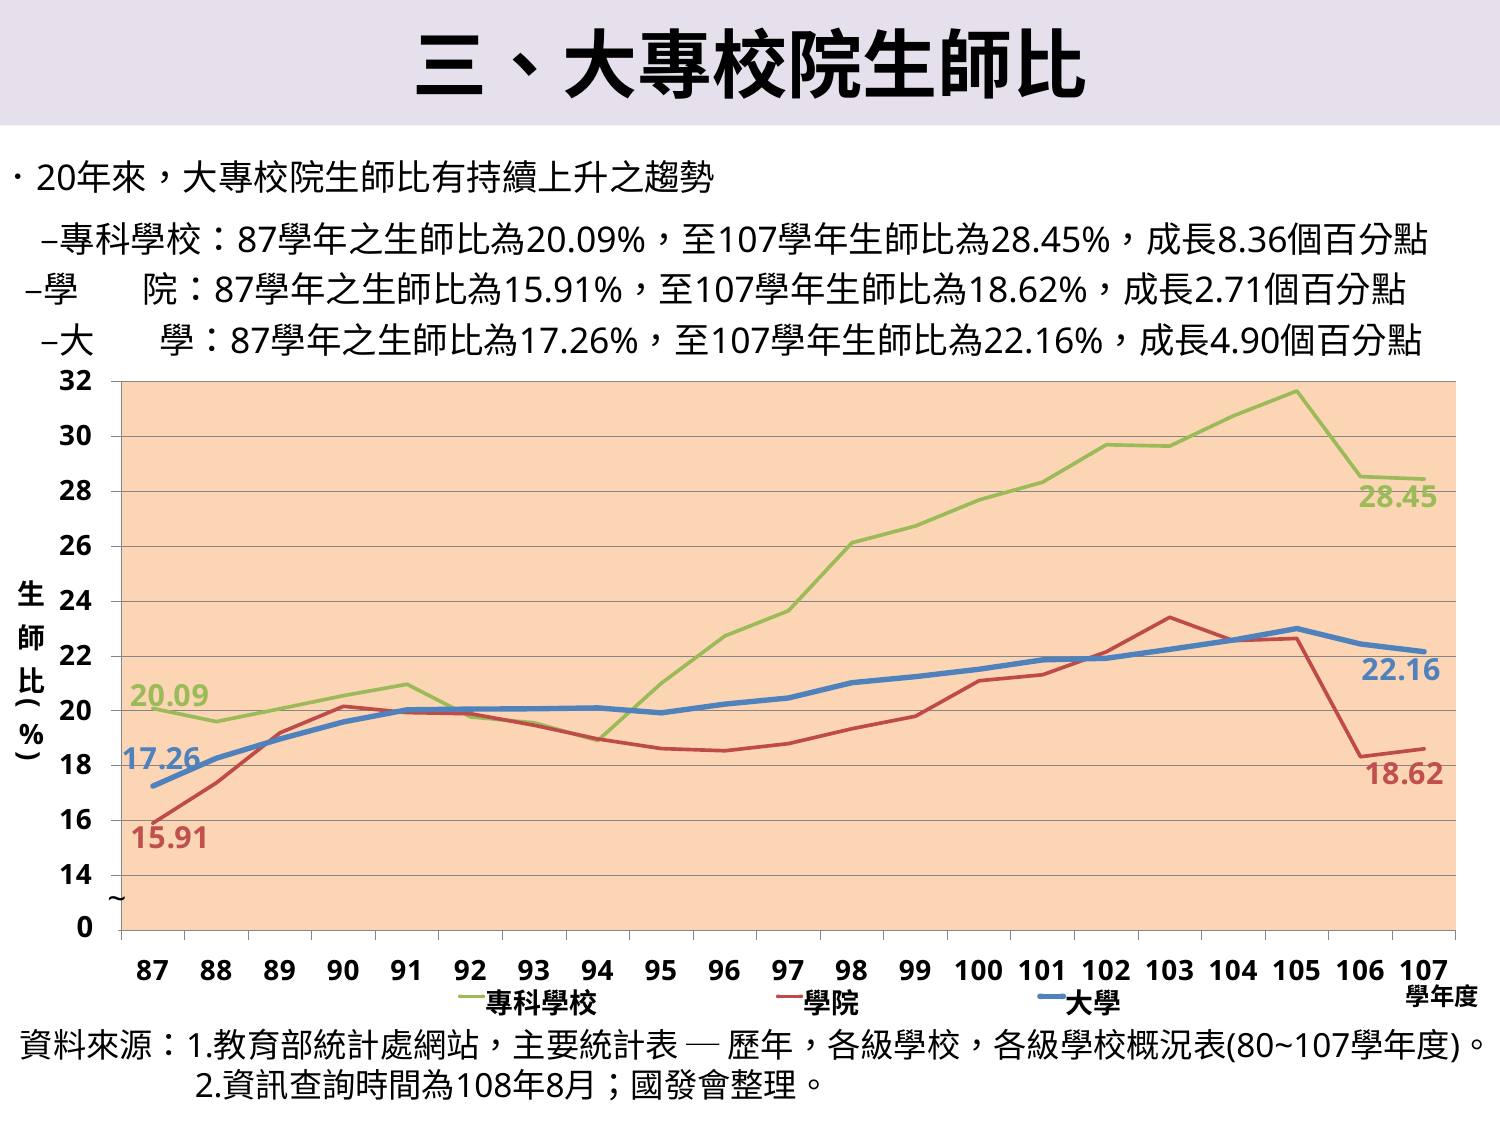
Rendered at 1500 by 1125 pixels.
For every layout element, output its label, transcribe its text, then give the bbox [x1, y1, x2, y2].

text_box ．20年來，大專校院生師比有持續上升之趨勢 –專科學校：87學年之生師比為20.09%，至107學年生師比為28.45%，成長8.36個百分點 –學 院：87學年之生師比為15.91%，至107學年生師比為18.62%，成長2.71個百分點 –大 學：87學年之生師比為17.26%，至107學年生師比為22.16%，成長4.90個百分點 [0, 140, 1500, 507]
text_box 資料來源：1.教育部統計處網站，主要統計表 ─ 歷年，各級學校，各級學校概況表(80~107學年度)。 2.資訊查詢時間為108年8月；國發會整理。 [4, 1016, 1500, 1113]
text_box ~ [92, 869, 147, 926]
picture [4, 361, 1499, 1019]
text_box 三、大專校院生師比 [0, 0, 1500, 126]
text_box 0 [58, 907, 119, 944]
